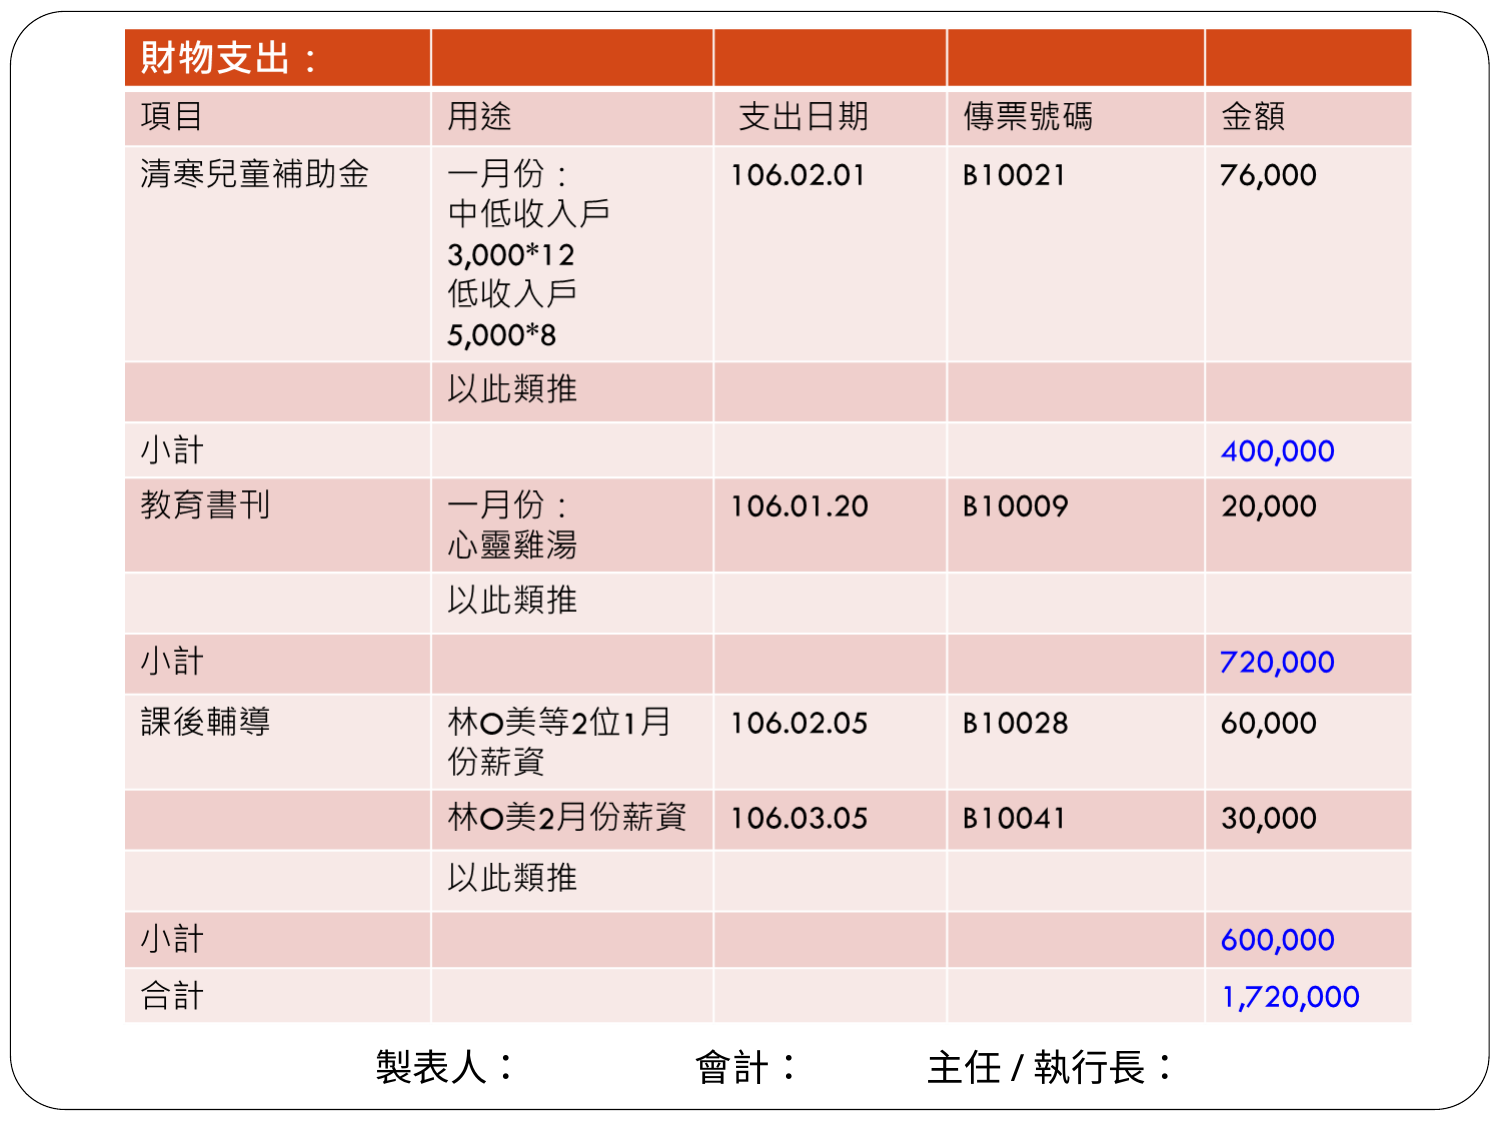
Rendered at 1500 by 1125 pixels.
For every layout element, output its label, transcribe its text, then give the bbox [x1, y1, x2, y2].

text_box 製表人： 會計： 主任/執行長： [360, 1036, 1193, 1098]
picture [123, 23, 1413, 1037]
